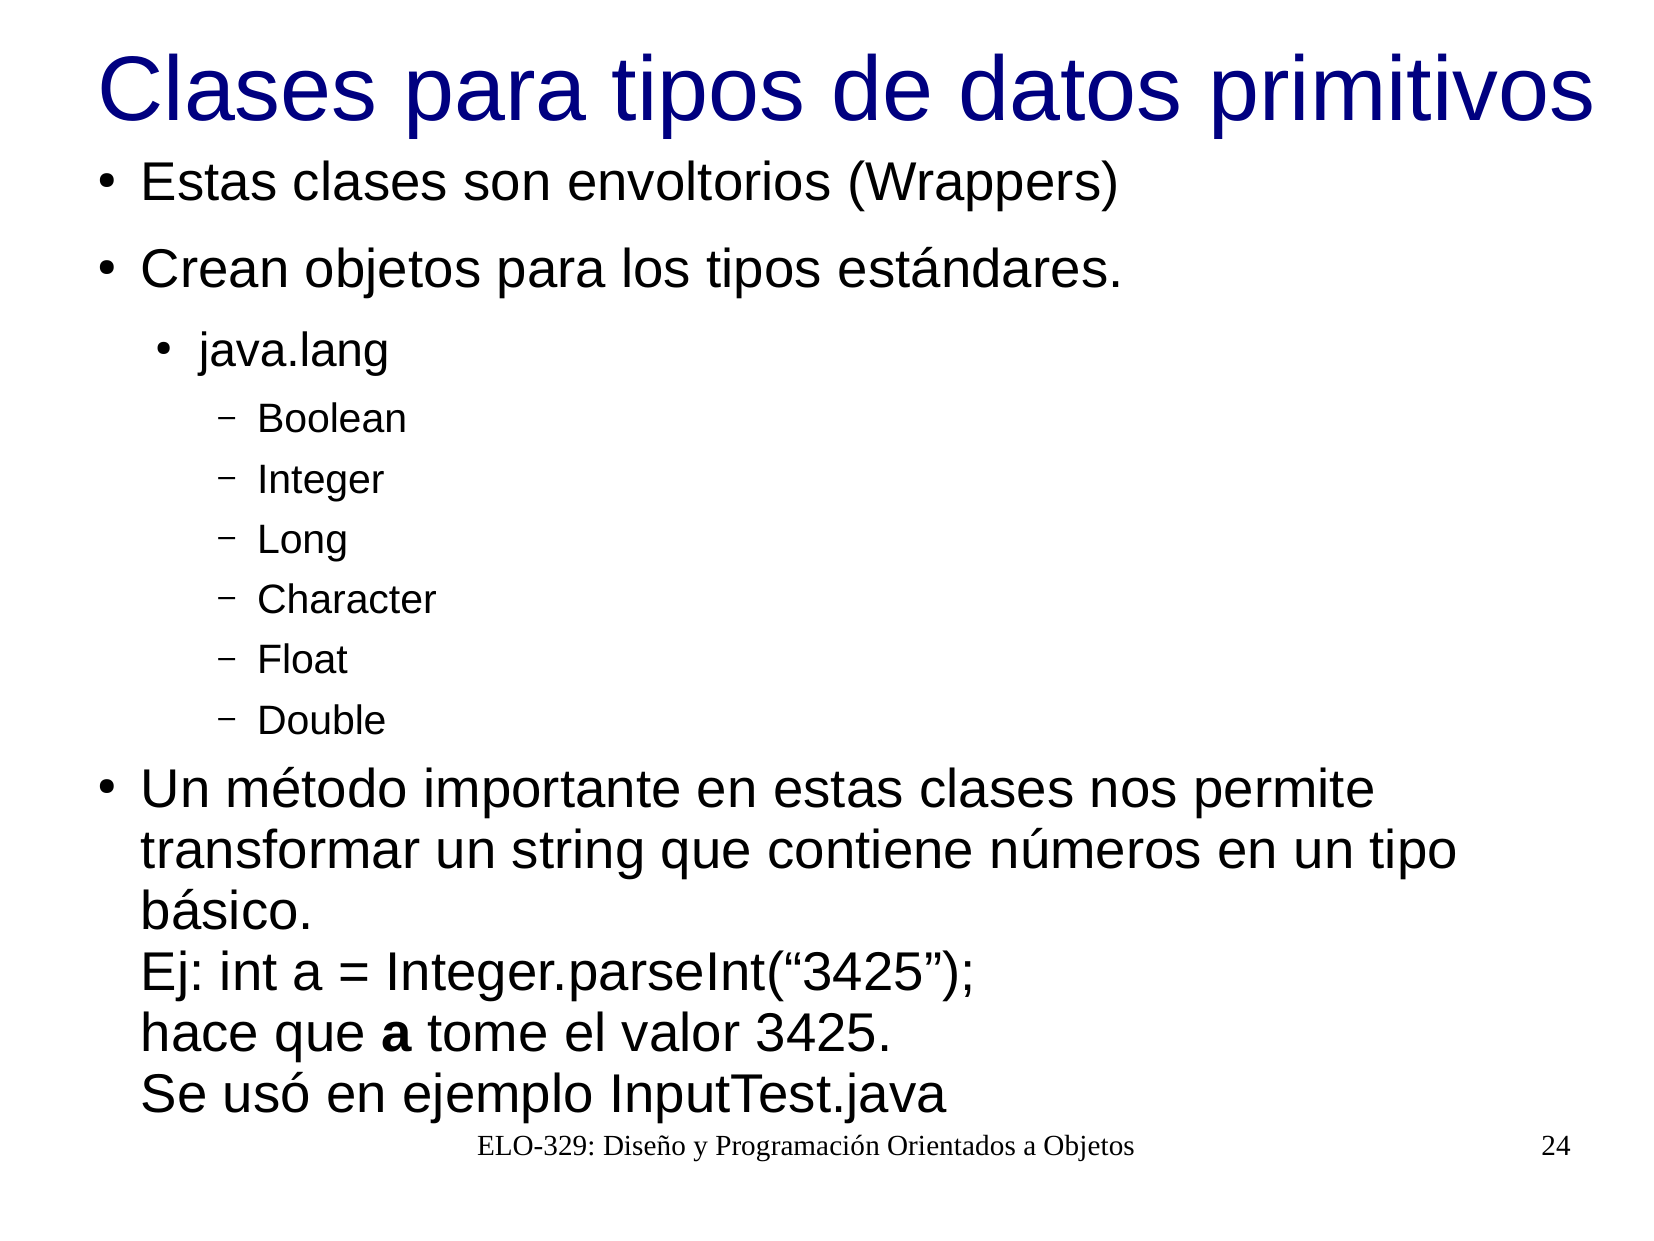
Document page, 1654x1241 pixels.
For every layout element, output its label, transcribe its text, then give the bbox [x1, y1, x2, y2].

title Clases para tipos de datos primitivos [82, 26, 1613, 151]
list Estas clases son envoltorios (Wrappers)‏ Crean objetos para los tipos estándares. java.lang Boolean Integer Long Character Float Double Un método importante en estas clases nos permite transformar un string que contiene números en un tipo básico. Ej: int a = Integer.parseInt(“3425”); hace que a tome el valor 3425. Se usó en ejemplo InputTest.java [82, 150, 1571, 1126]
